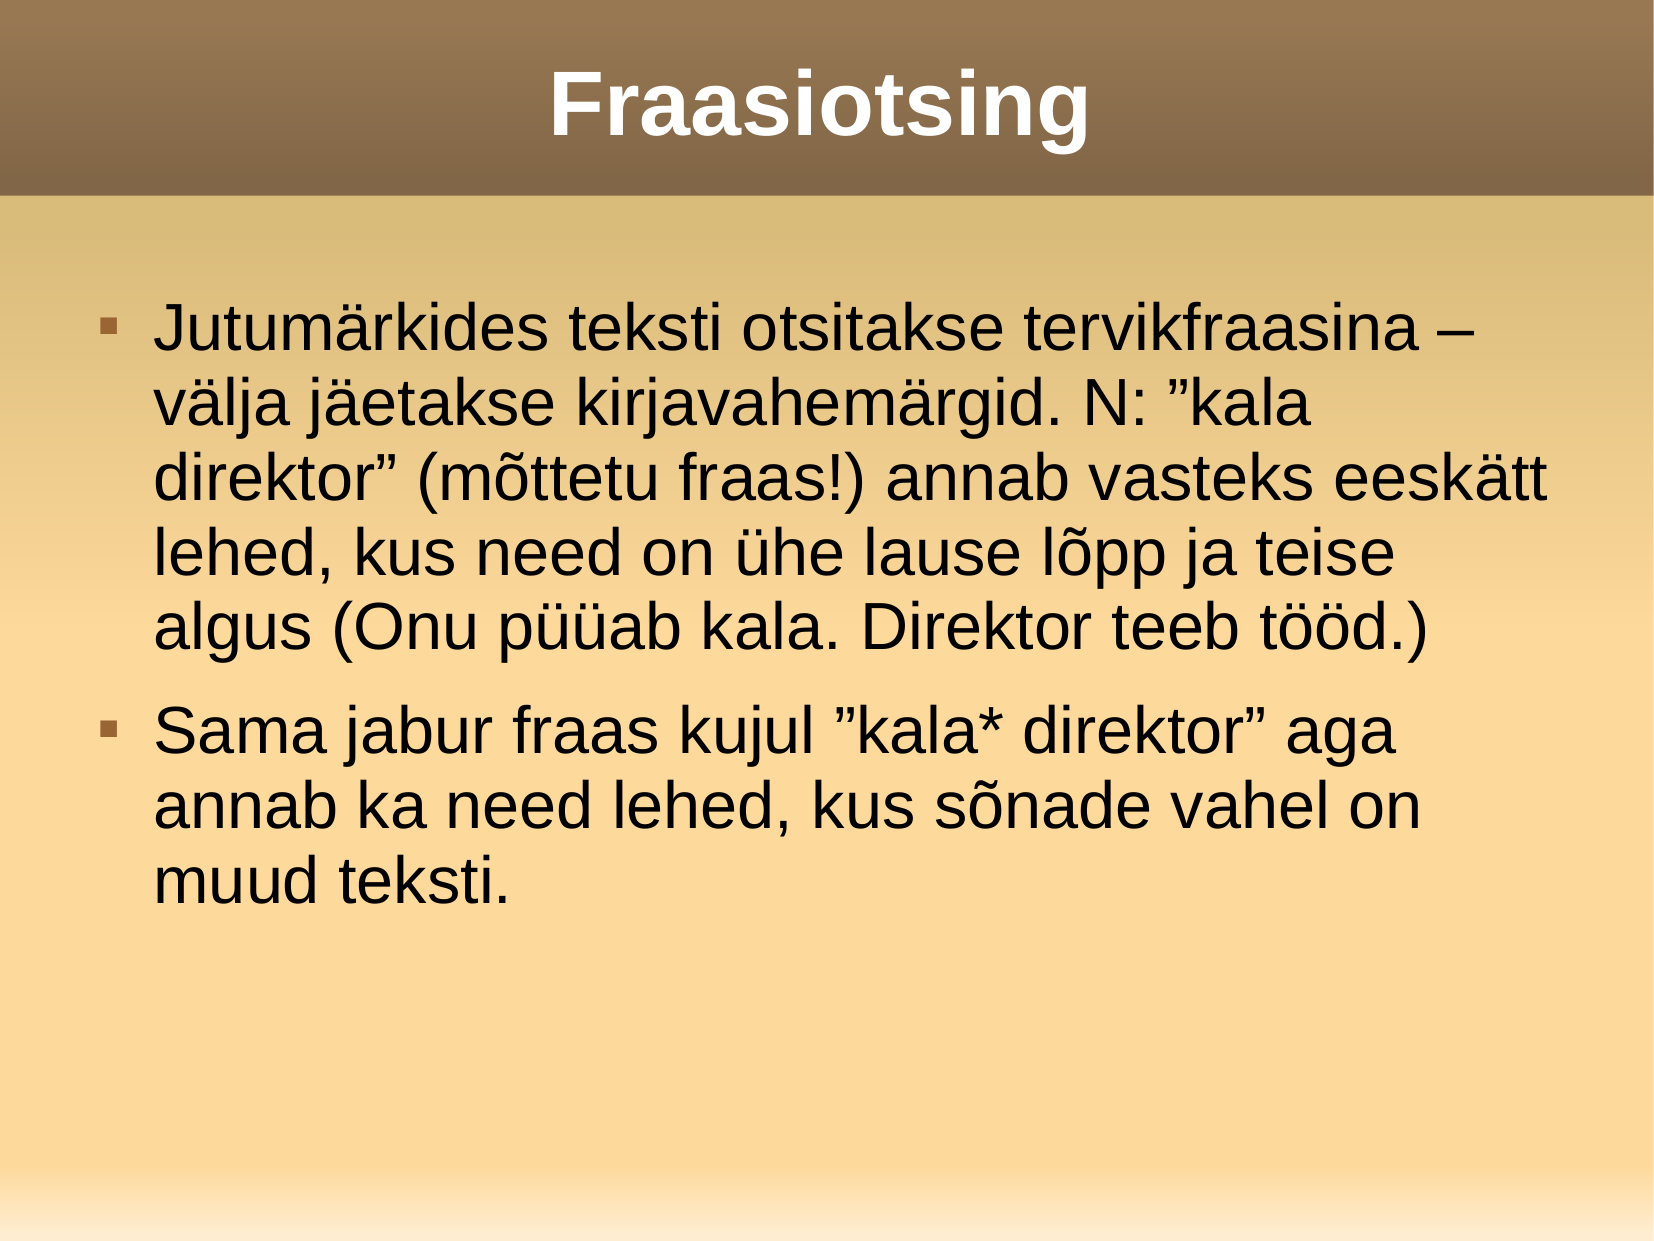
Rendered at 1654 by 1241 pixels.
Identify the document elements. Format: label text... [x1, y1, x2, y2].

list Jutumärkides teksti otsitakse tervikfraasina – välja jäetakse kirjavahemärgid. N: ”kala direktor” (mõttetu fraas!) annab vasteks eeskätt lehed, kus need on ühe lause lõpp ja teise algus (Onu püüab kala. Direktor teeb tööd.) Sama jabur fraas kujul ”kala* direktor” aga annab ka need lehed, kus sõnade vahel on muud teksti. [82, 290, 1571, 1094]
title Fraasiotsing [76, 7, 1565, 200]
picture [0, 0, 1654, 1241]
